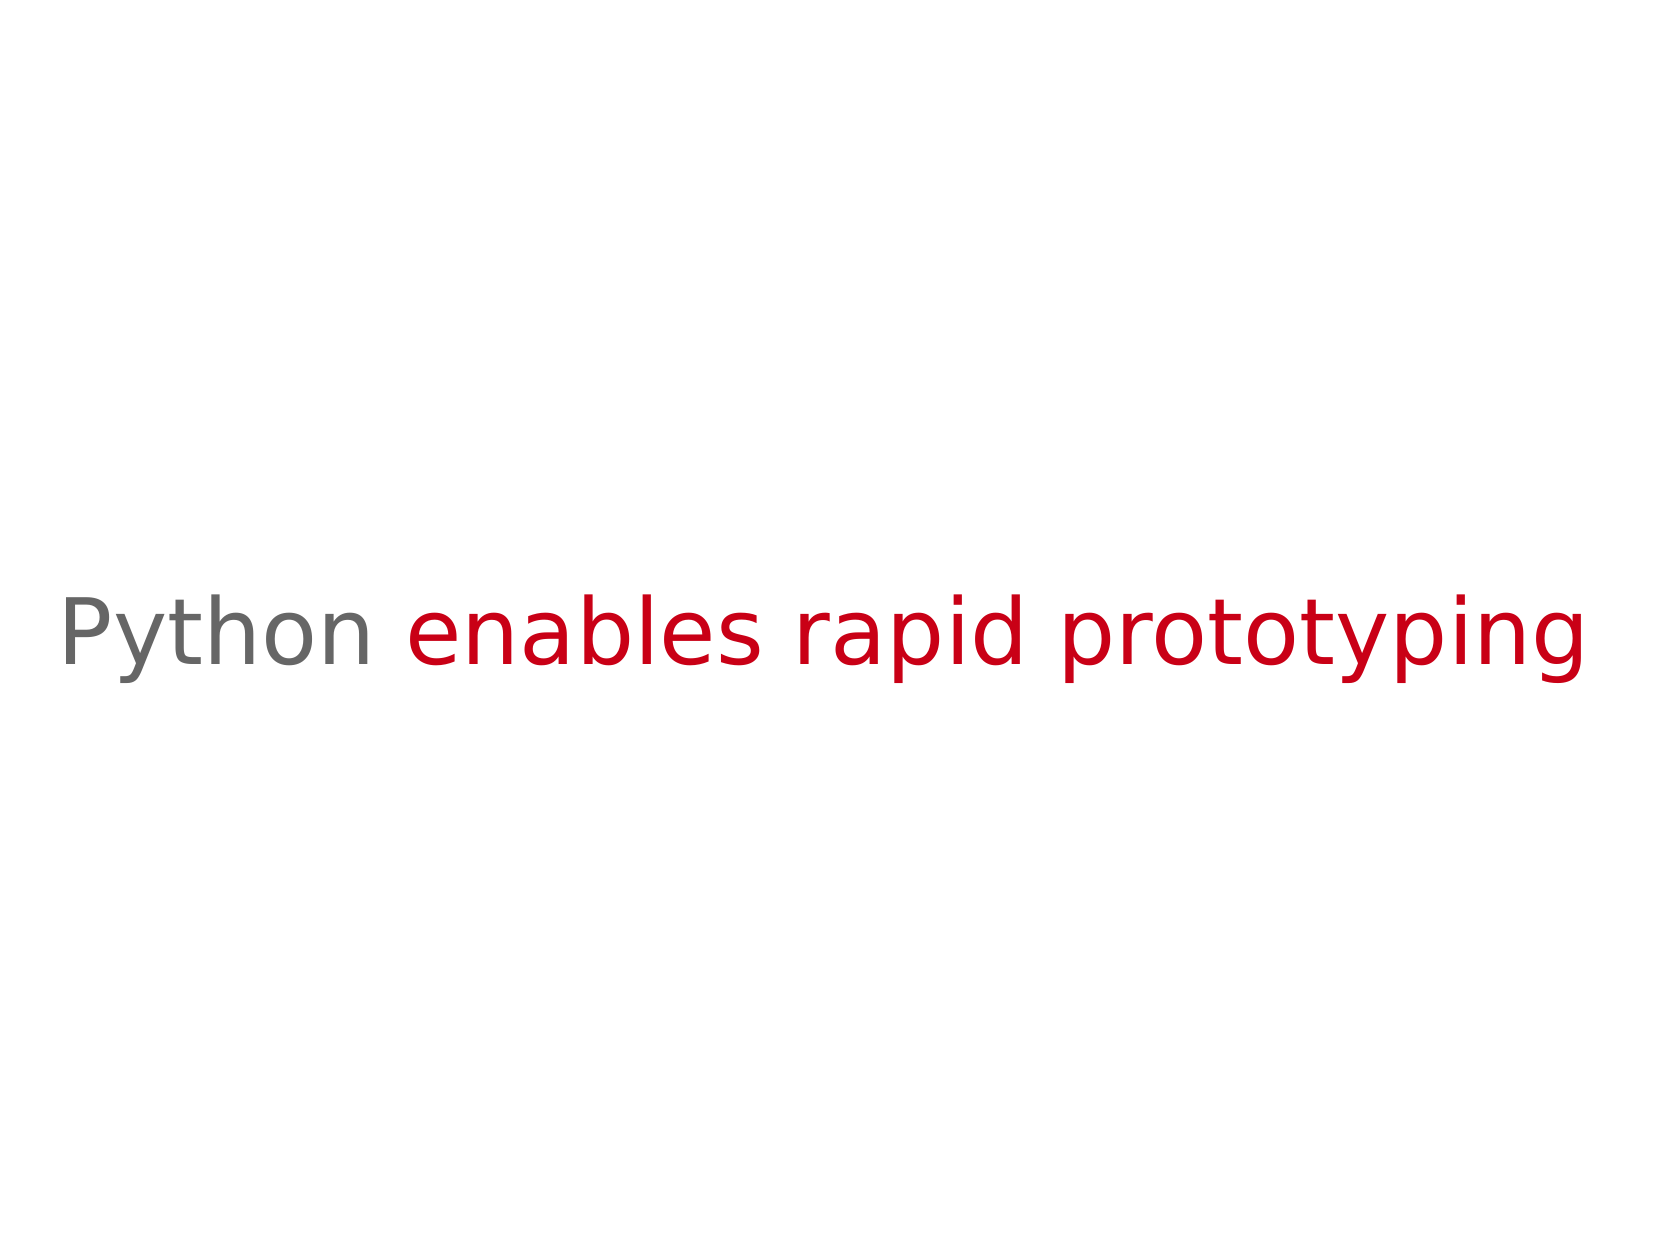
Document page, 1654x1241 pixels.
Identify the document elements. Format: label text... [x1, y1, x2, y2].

subtitle Python enables rapid prototyping [0, 56, 1651, 1102]
